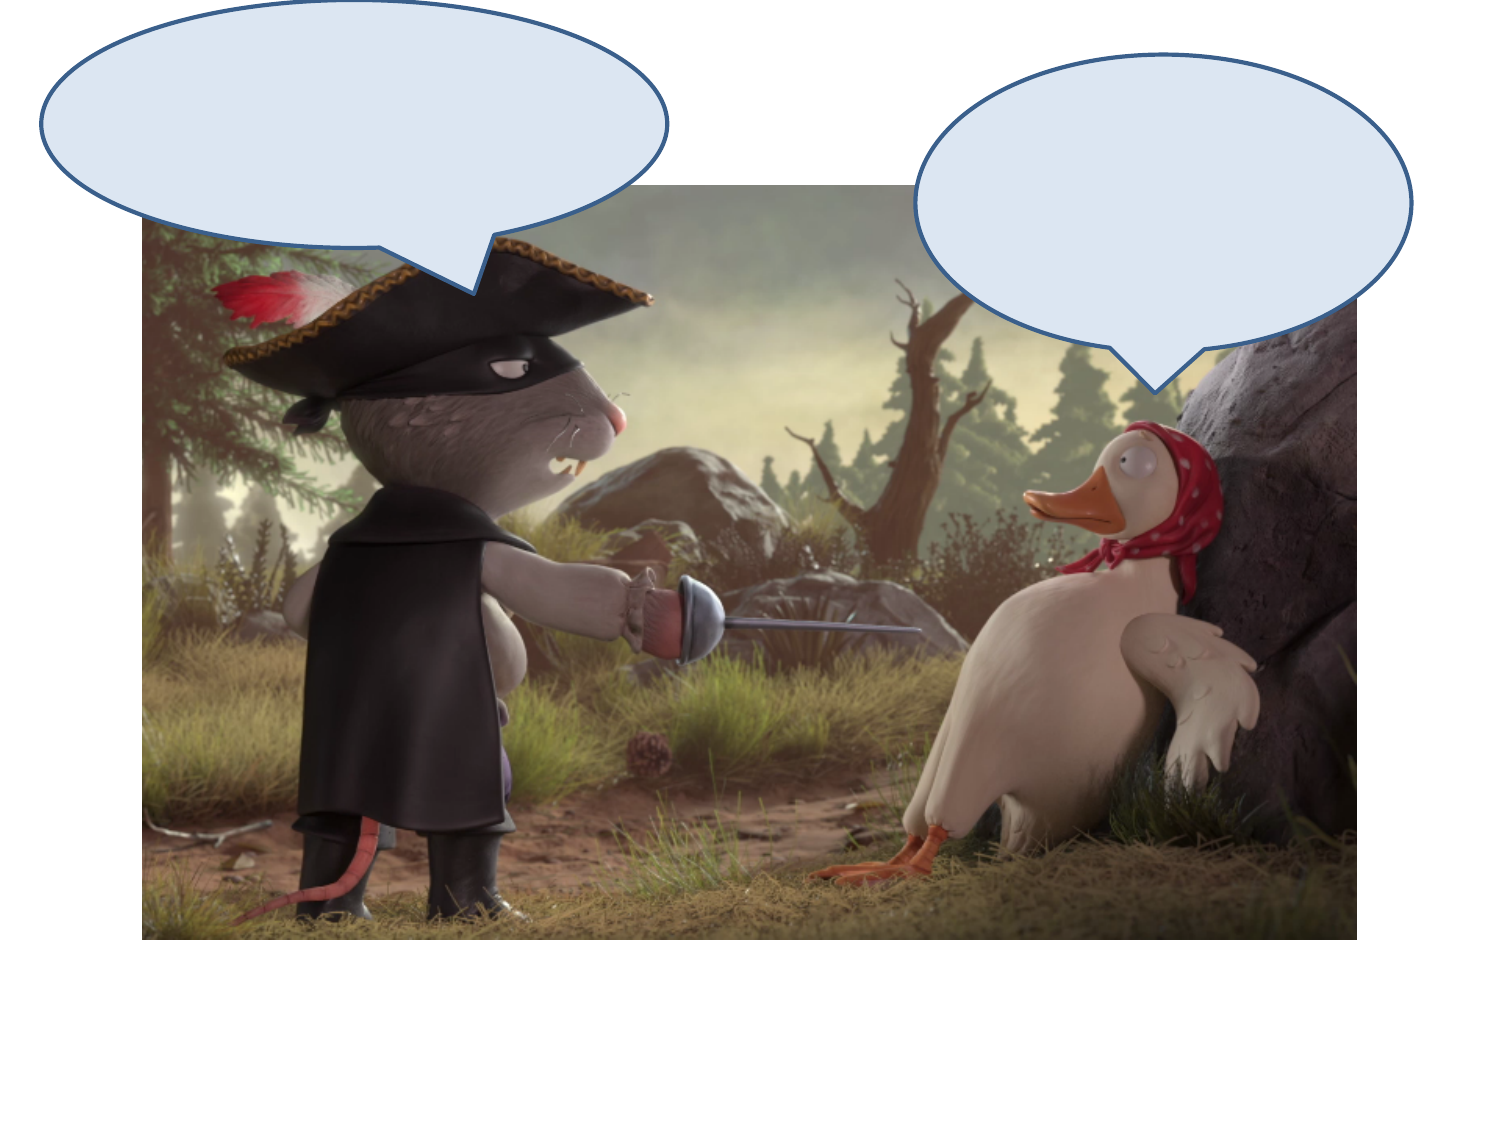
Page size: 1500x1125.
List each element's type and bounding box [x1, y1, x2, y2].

text_box [41, 0, 668, 294]
picture [142, 185, 1357, 940]
text_box [915, 54, 1412, 394]
